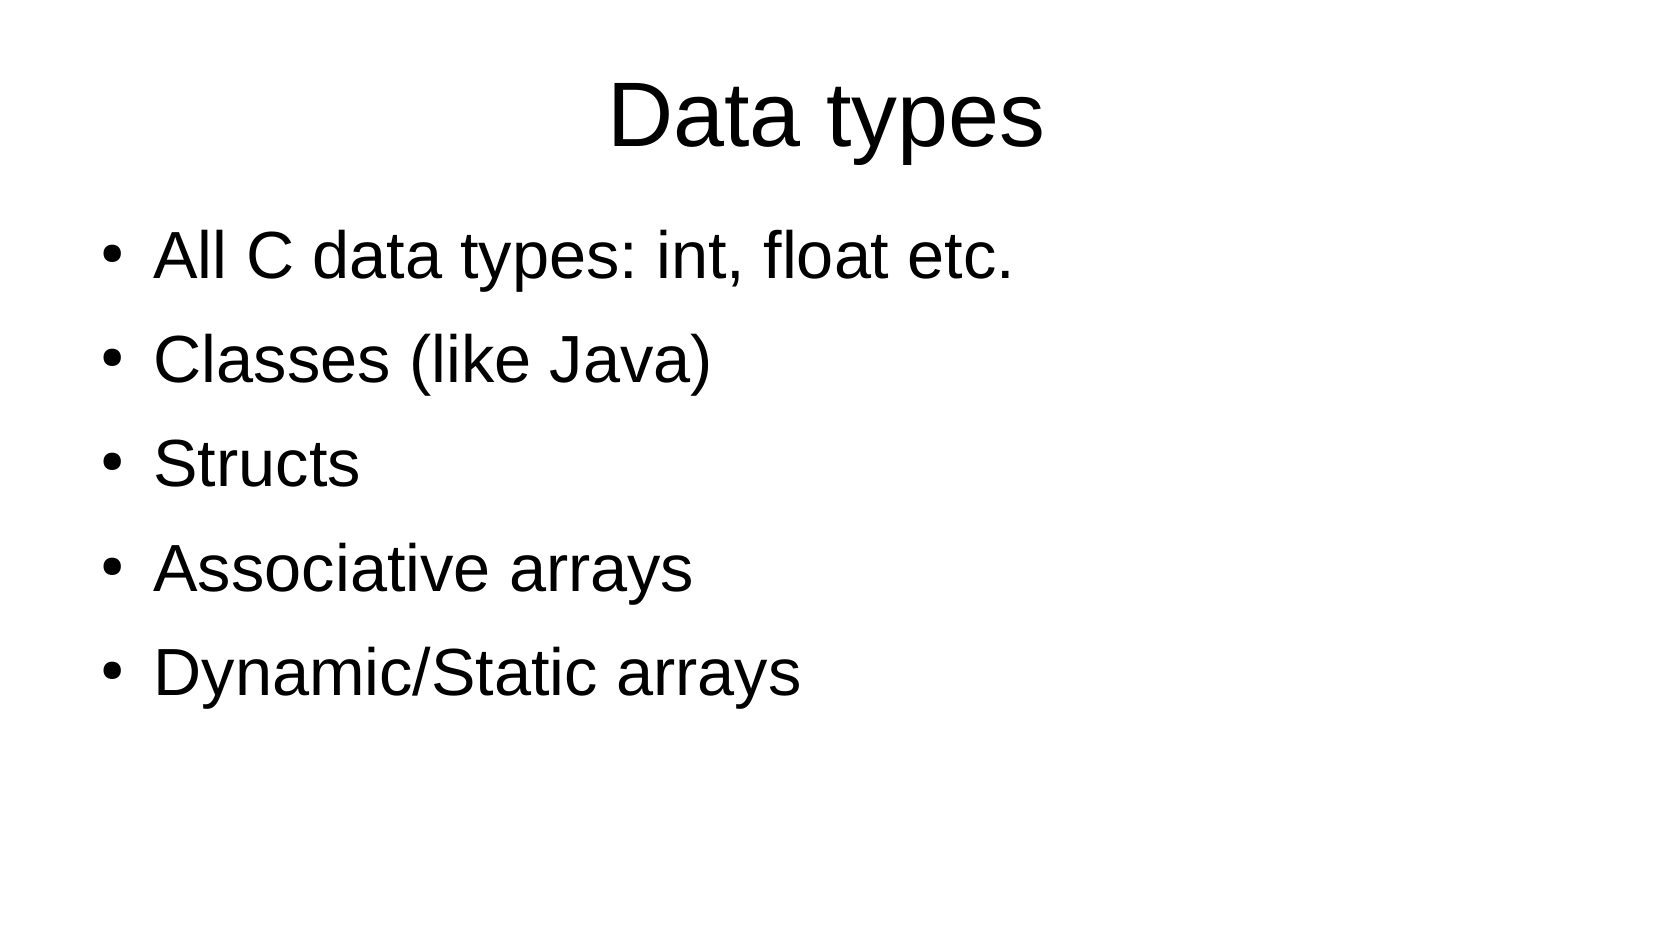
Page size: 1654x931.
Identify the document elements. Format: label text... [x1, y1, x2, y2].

list All C data types: int, float etc. Classes (like Java) Structs Associative arrays Dynamic/Static arrays [82, 217, 1571, 758]
title Data types [82, 37, 1571, 193]
